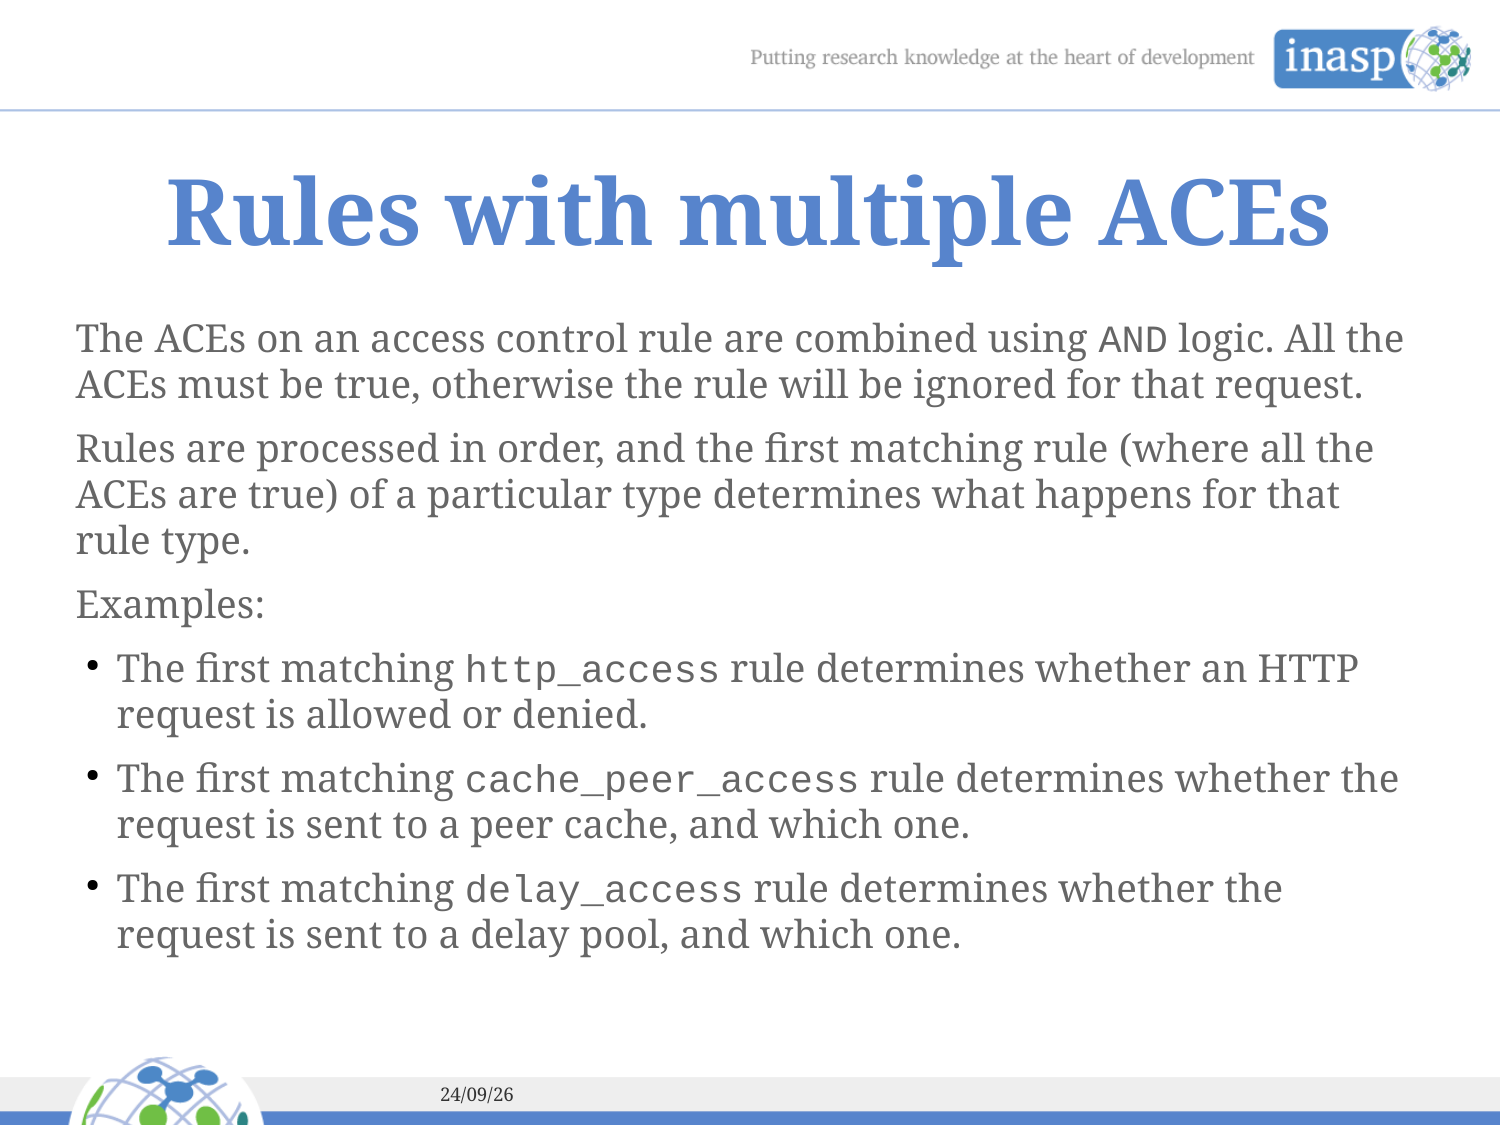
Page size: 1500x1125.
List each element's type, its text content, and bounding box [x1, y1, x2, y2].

title Rules with multiple ACEs [75, 129, 1426, 313]
picture [0, 0, 1500, 1125]
list The ACEs on an access control rule are combined using AND logic. All the ACEs must be true, otherwise the rule will be ignored for that request. Rules are processed in order, and the first matching rule (where all the ACEs are true) of a particular type determines what happens for that rule type. Examples: The first matching http_access rule determines whether an HTTP request is allowed or denied. The first matching cache_peer_access rule determines whether the request is sent to a peer cache, and which one. The first matching delay_access rule determines whether the request is sent to a delay pool, and which one. [75, 313, 1426, 967]
